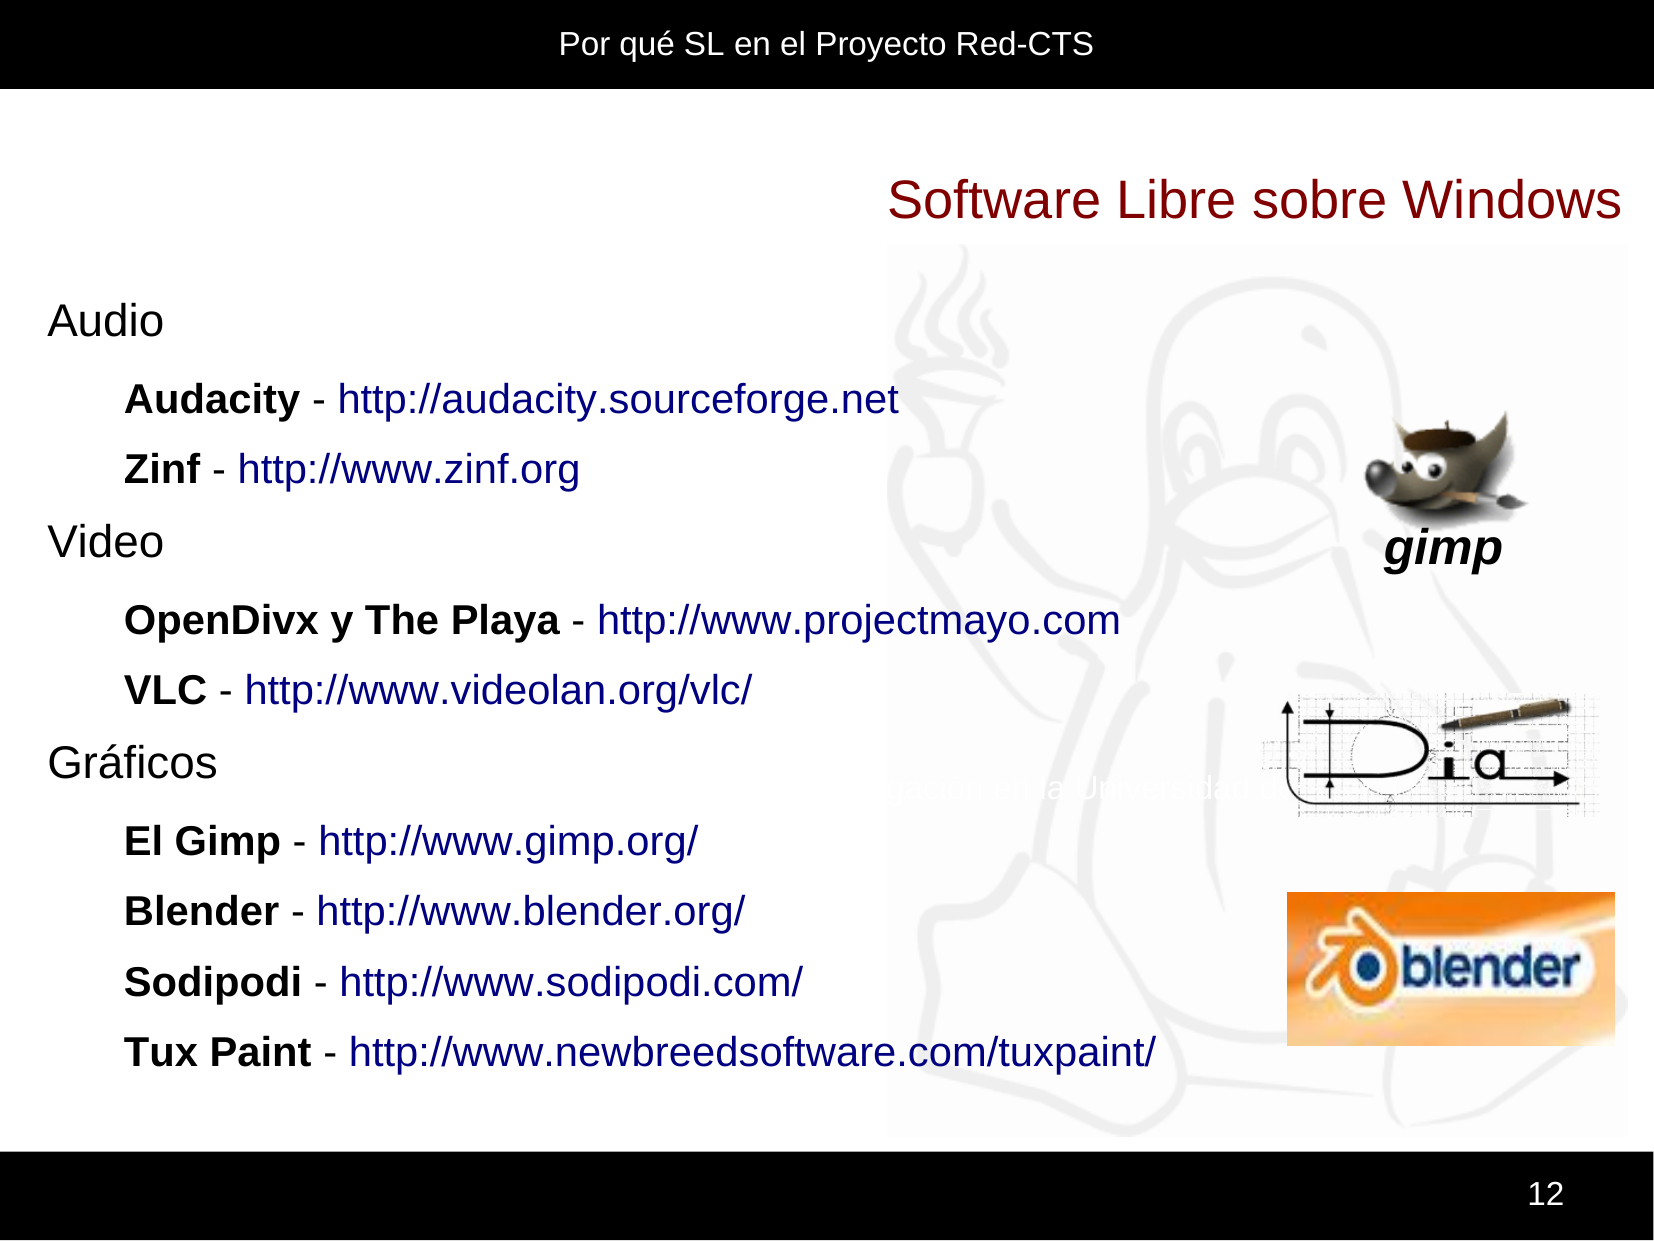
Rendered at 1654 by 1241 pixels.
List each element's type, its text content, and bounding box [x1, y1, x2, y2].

picture [1260, 693, 1600, 817]
list Audio Audacity - http://audacity.sourceforge.net Zinf - http://www.zinf.org Video OpenDivx y The Playa - http://www.projectmayo.com VLC - http://www.videolan.org/vlc/ Gráficos El Gimp - http://www.gimp.org/ Blender - http://www.blender.org/ Sodipodi - http://www.sodipodi.com/ Tux Paint - http://www.newbreedsoftware.com/tuxpaint/ [29, 295, 1625, 1122]
text_box Por qué SL en el Proyecto Red-CTS [0, 0, 1654, 89]
text_box gimp [1383, 518, 1504, 577]
picture [1326, 371, 1564, 559]
picture [1287, 892, 1615, 1046]
title Software Libre sobre Windows [147, 147, 1625, 252]
picture [887, 244, 1628, 1137]
